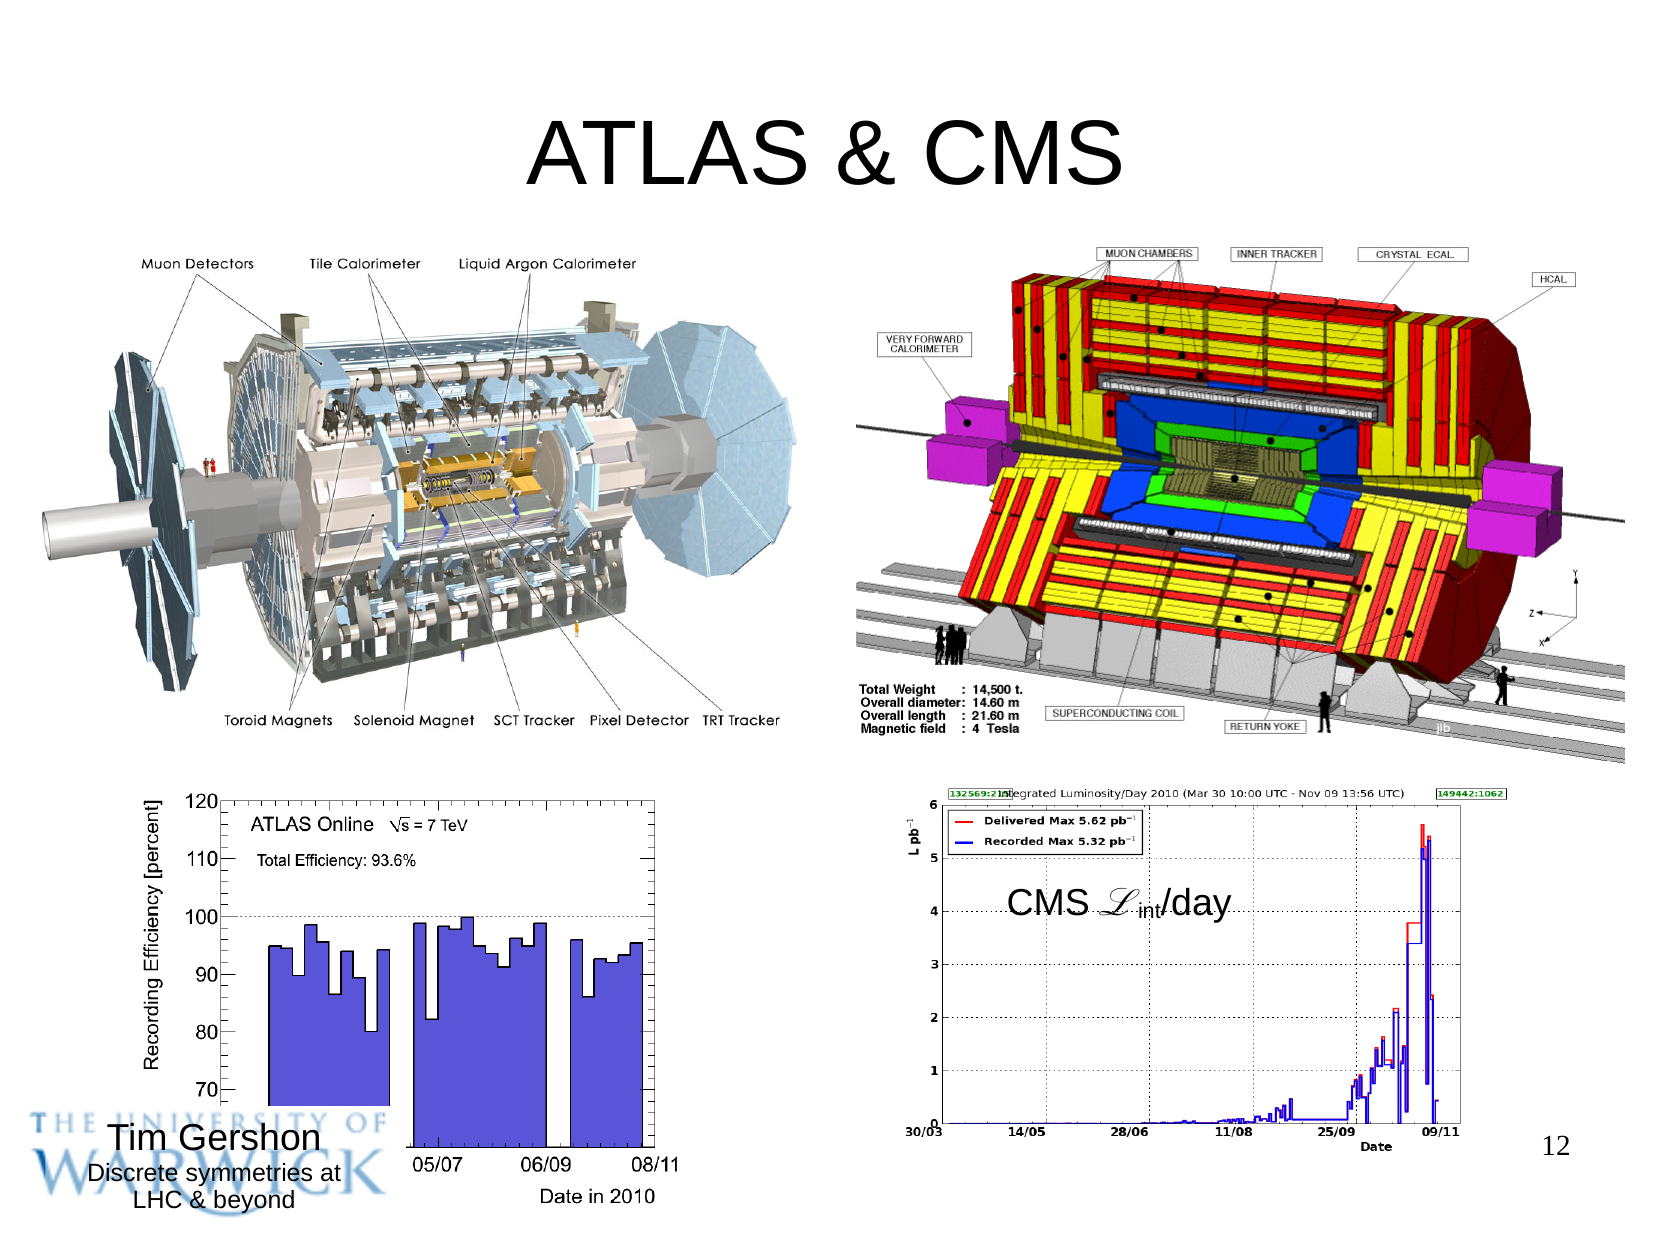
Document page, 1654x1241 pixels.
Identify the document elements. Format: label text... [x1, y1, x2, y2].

picture [19, 779, 739, 1232]
title ATLAS & CMS [82, 49, 1571, 257]
text_box Tim Gershon Discrete symmetries at LHC & beyond [45, 1108, 383, 1222]
picture [36, 244, 804, 741]
text_box CMS ℒint/day [956, 874, 1282, 944]
picture [856, 226, 1625, 1203]
